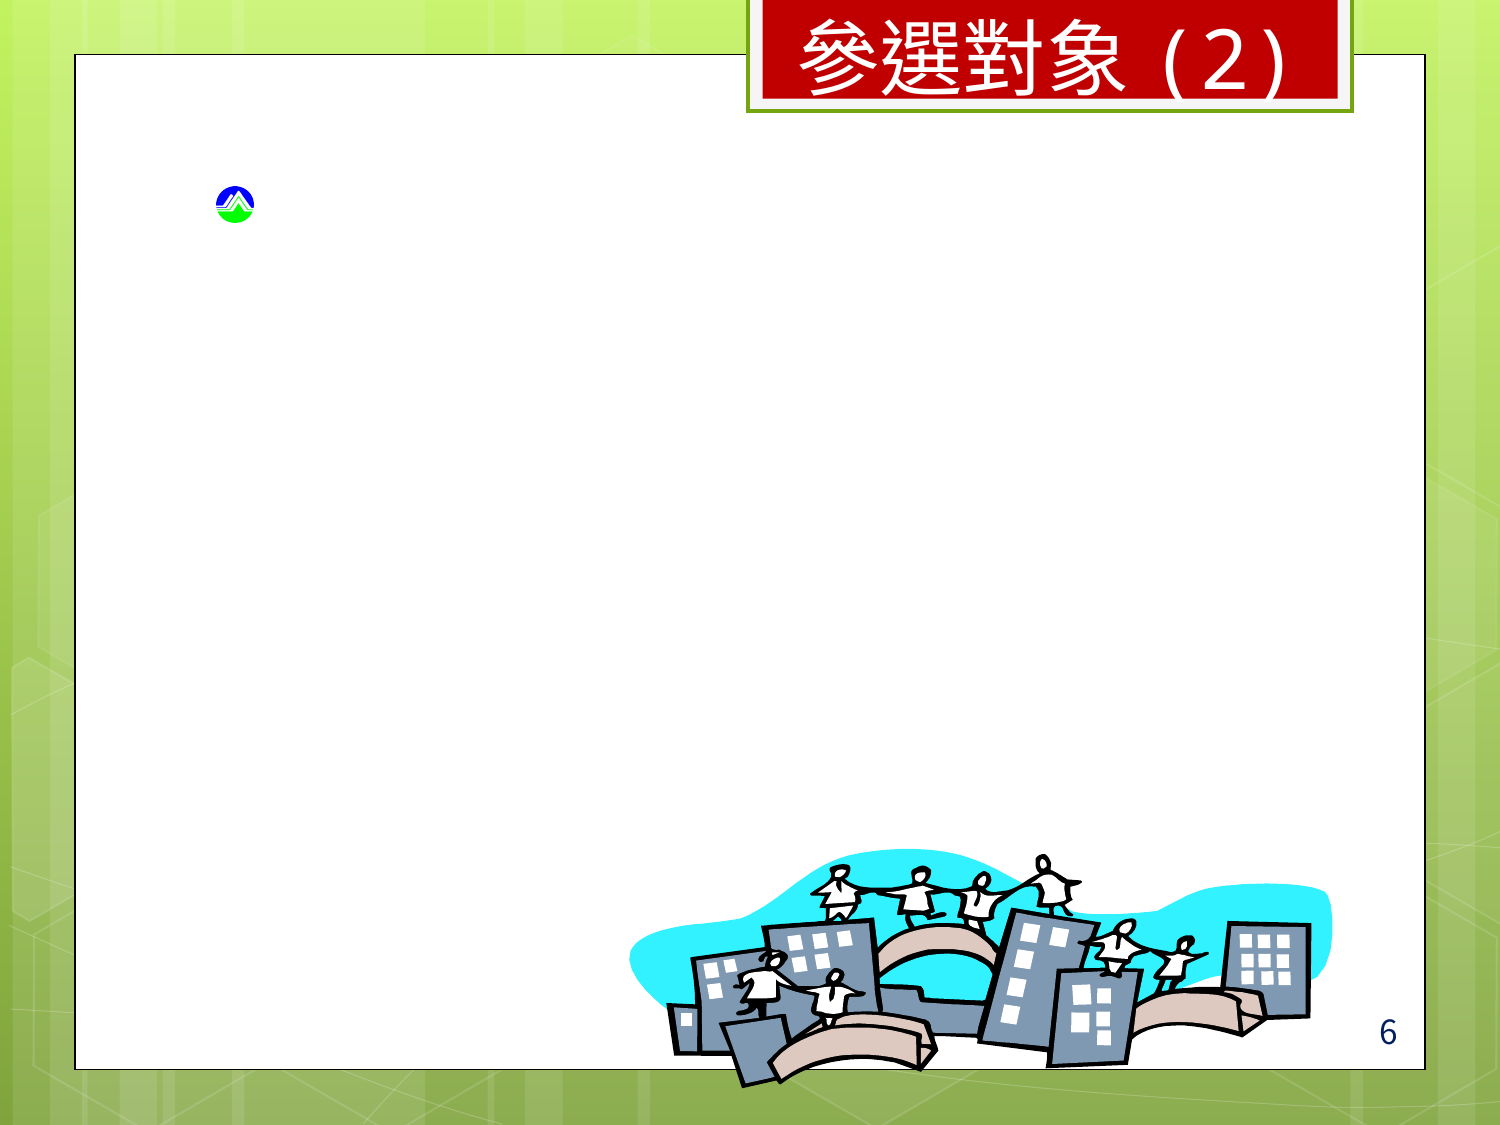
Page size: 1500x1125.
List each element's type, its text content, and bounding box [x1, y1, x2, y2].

title 參選對象(2) [471, 0, 1500, 114]
list 機關（構）組：指機關、公營事業機構或政府捐助基金累計超過百分之五十之 財團法人等對象。 社區組：社區發展協會、公寓大廈管理 委員會、村里辦公處等。 個人組：居住中華民國境內之中華民國國民。 [123, 148, 1400, 1004]
text_box <編號> [838, 1003, 1413, 1064]
picture [620, 845, 1344, 1089]
